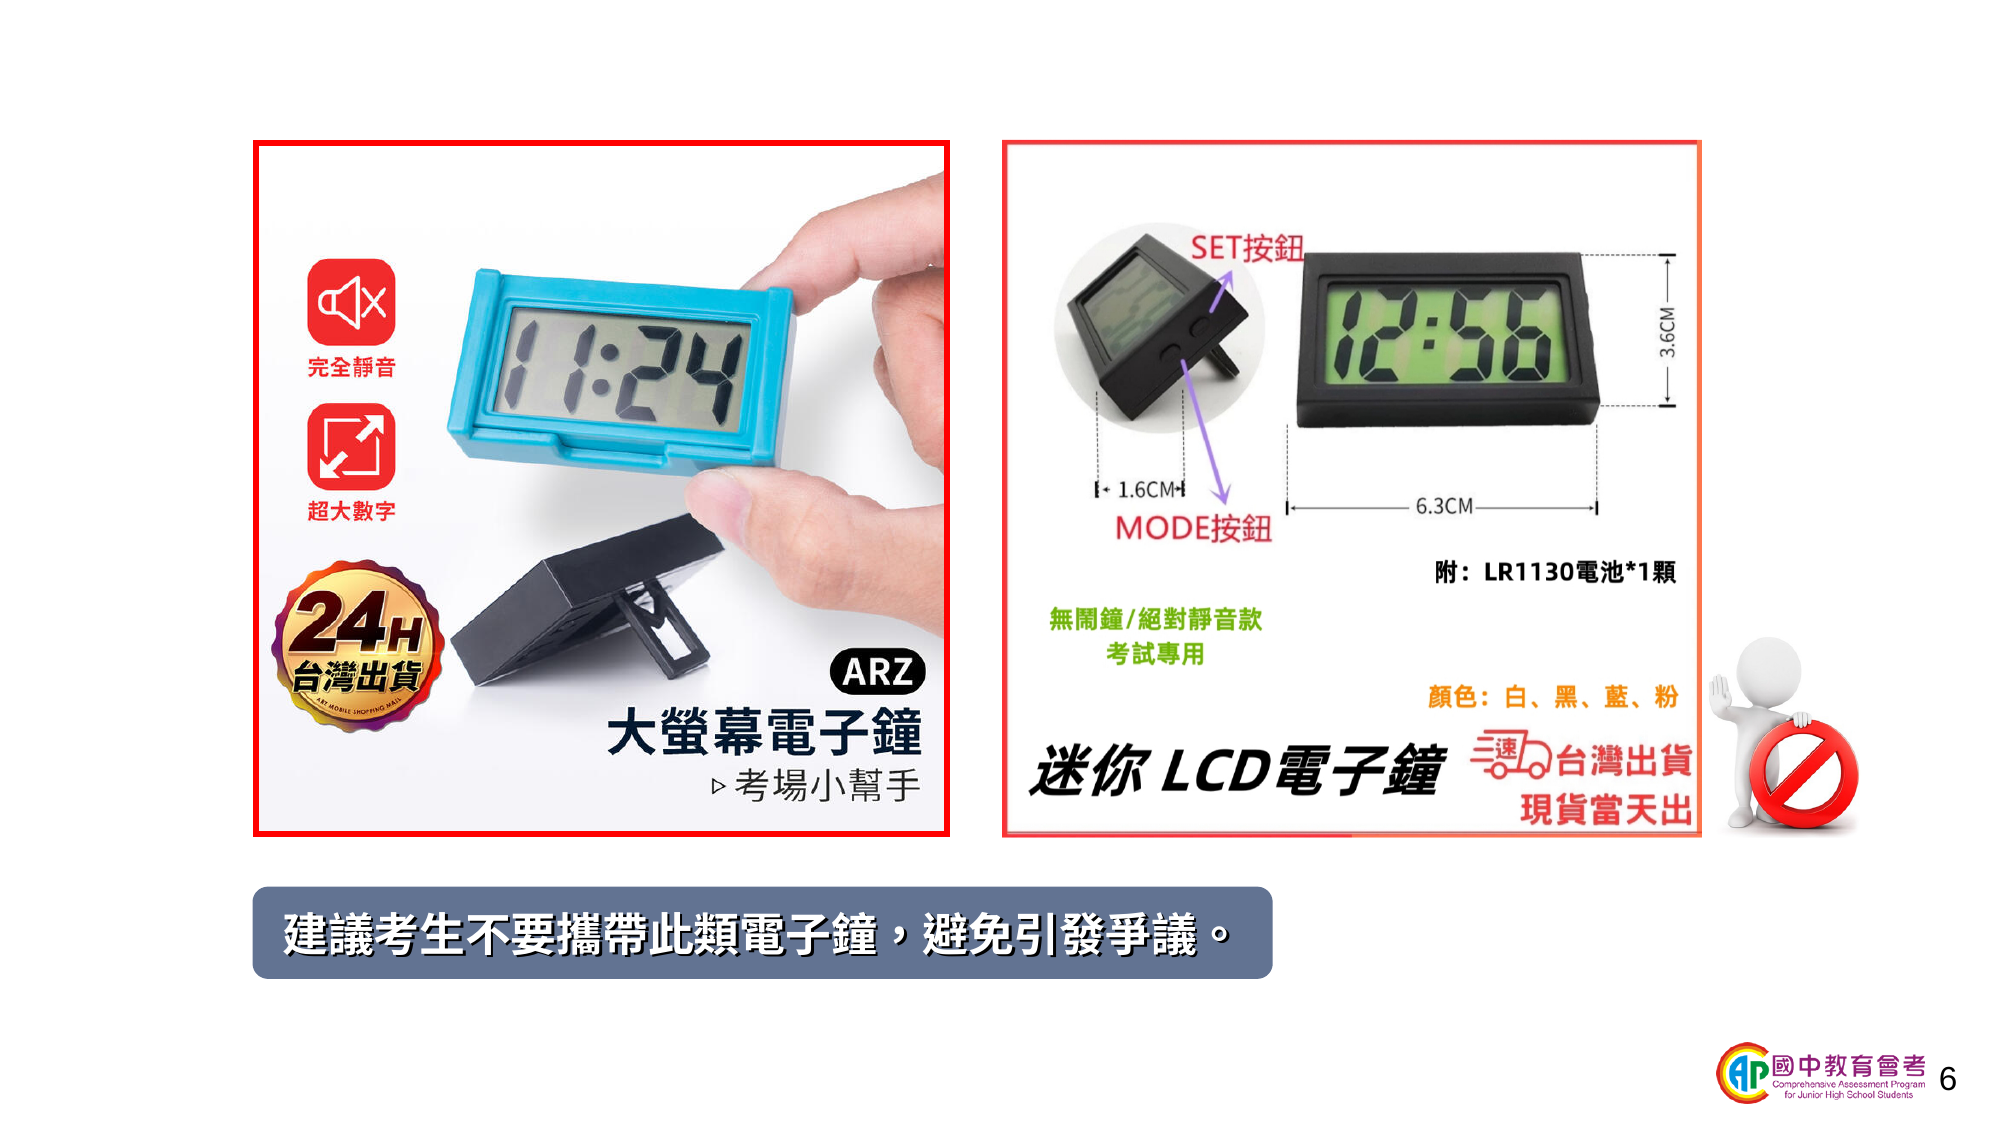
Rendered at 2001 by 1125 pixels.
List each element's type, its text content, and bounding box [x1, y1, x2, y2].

picture [258, 145, 944, 832]
picture [1002, 138, 1702, 838]
picture [1703, 635, 1862, 838]
text_box 建議考生不要攜帶此類電子鐘，避免引發爭議。 [252, 886, 1273, 979]
text_box [1923, 1047, 2000, 1108]
